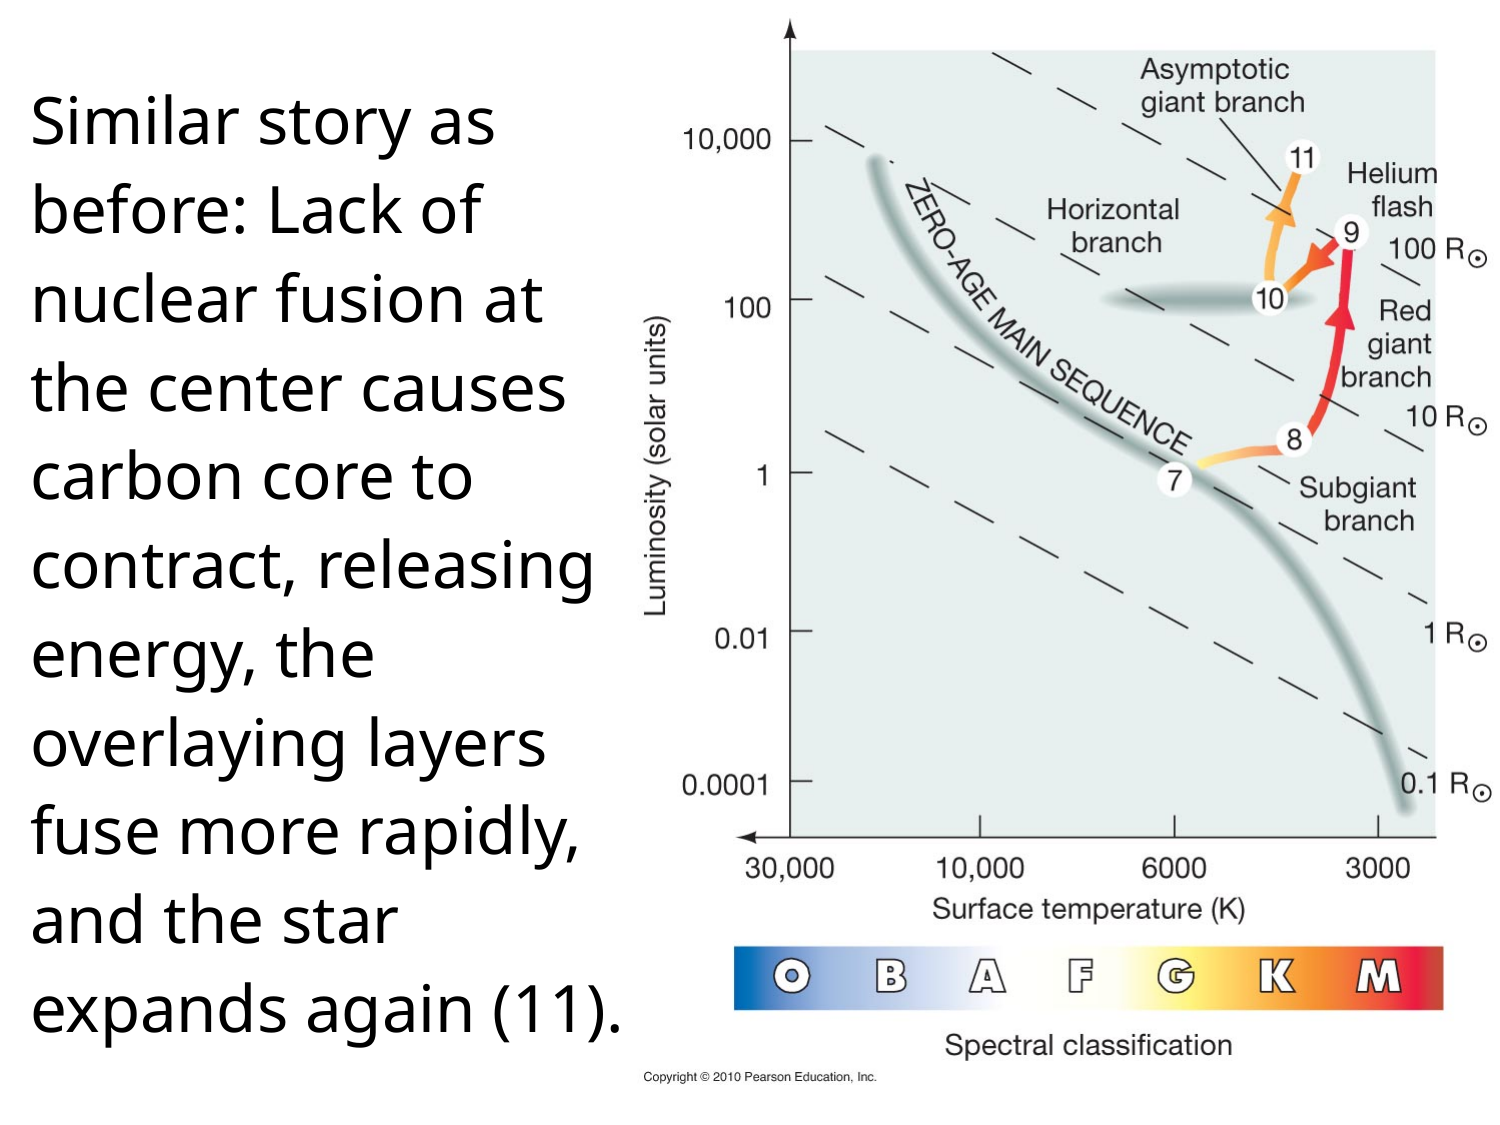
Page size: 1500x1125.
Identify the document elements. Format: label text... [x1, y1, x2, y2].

list Similar story as before: Lack of nuclear fusion at the center causes carbon core to contract, releasing energy, the overlaying layers fuse more rapidly, and the star expands again (11). [30, 75, 638, 1125]
picture [637, 12, 1500, 1093]
